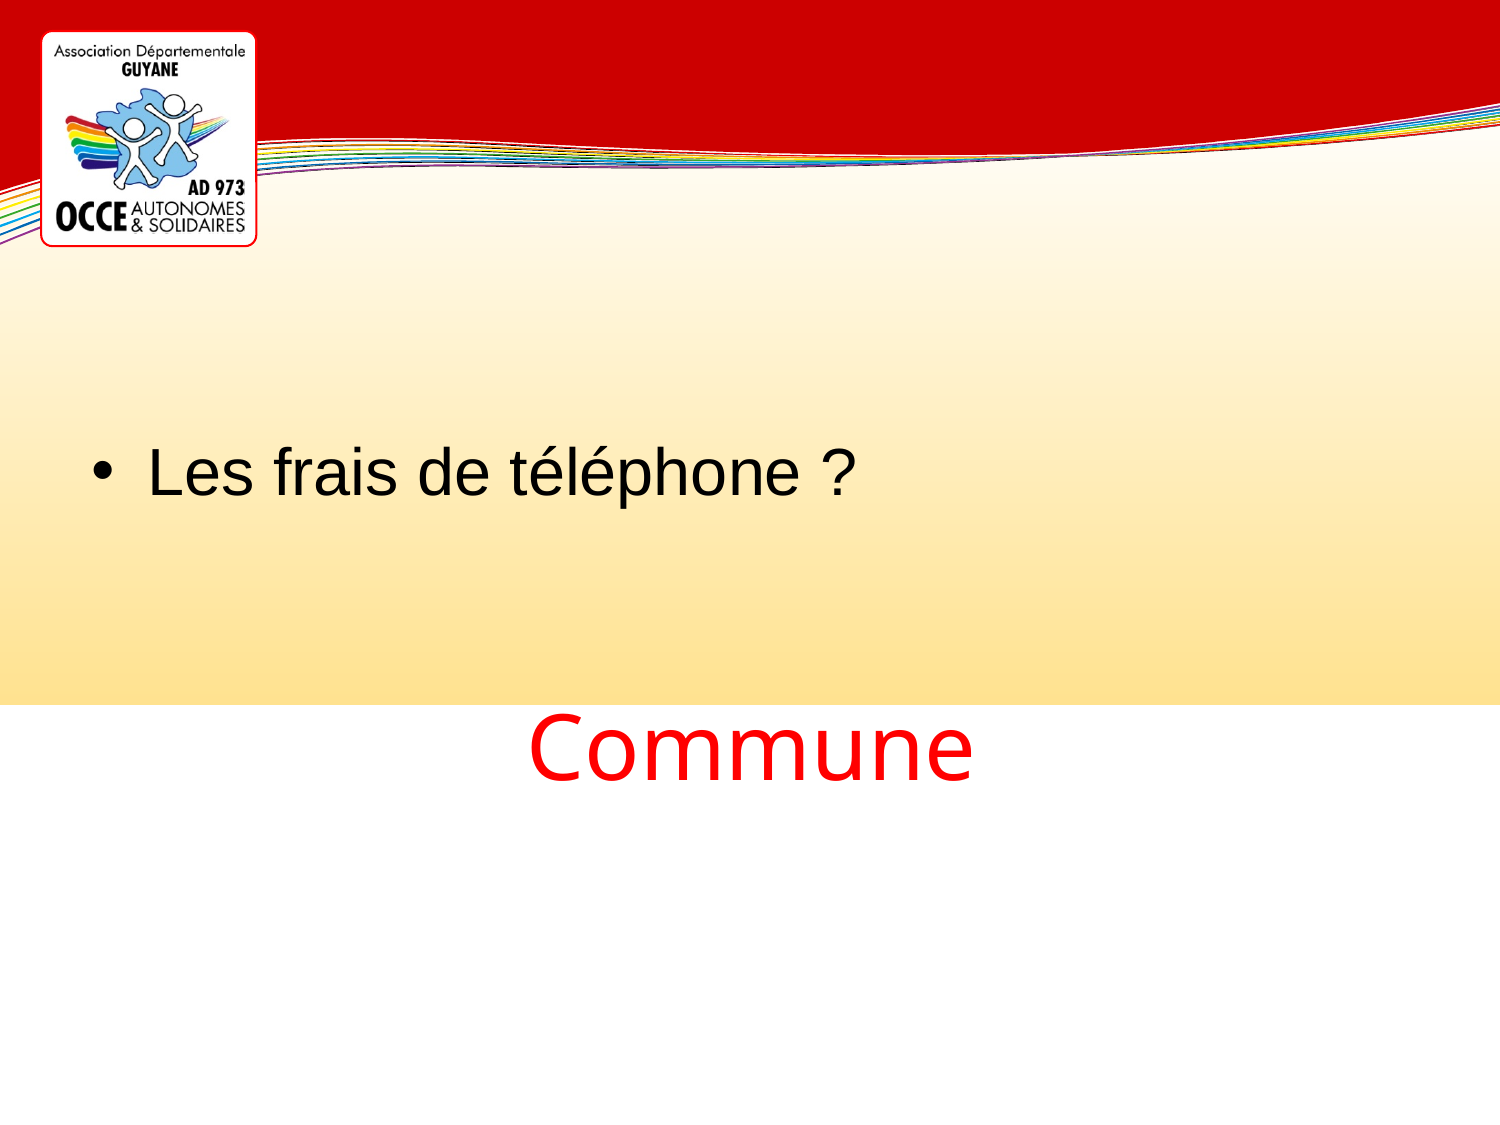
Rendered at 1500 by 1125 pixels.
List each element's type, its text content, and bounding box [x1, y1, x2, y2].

picture [54, 44, 245, 234]
list Les frais de téléphone ? Commune [76, 432, 1427, 882]
